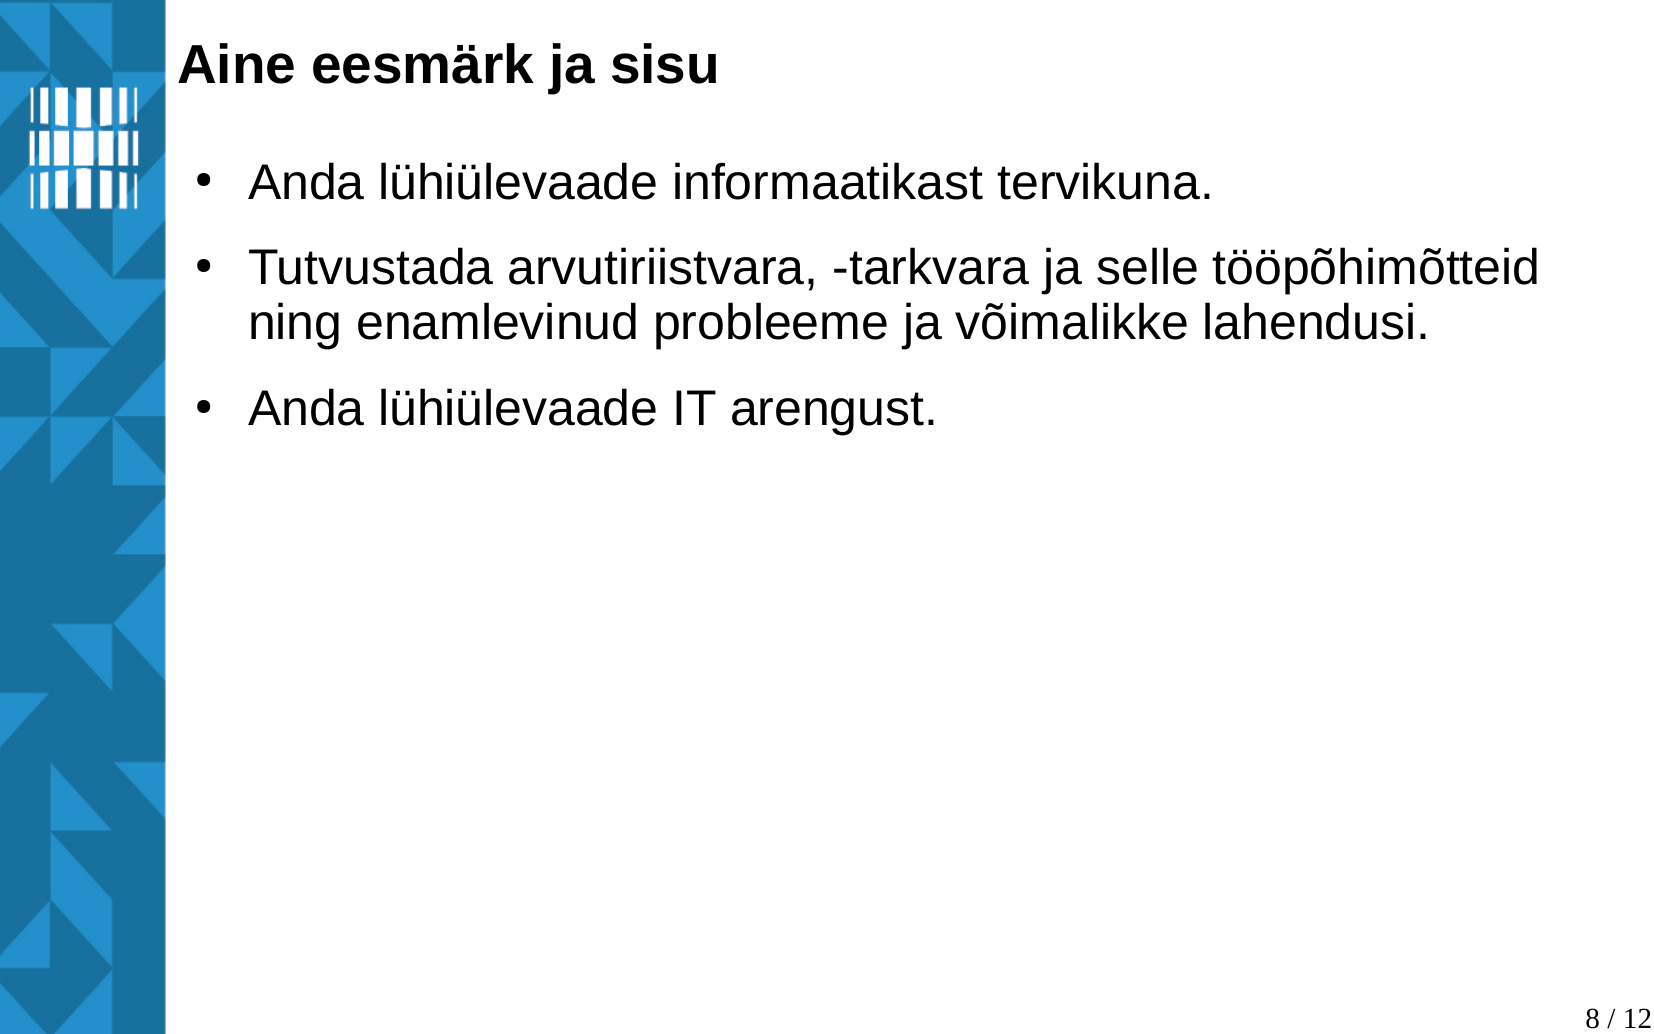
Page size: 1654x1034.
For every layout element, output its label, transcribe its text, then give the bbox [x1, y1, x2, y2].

title Aine eesmärk ja sisu [177, 13, 1595, 117]
list Anda lühiülevaade informaatikast tervikuna. Tutvustada arvutiriistvara, -tarkvara ja selle tööpõhimõtteid ning enamlevinud probleeme ja võimalikke lahendusi. Anda lühiülevaade IT arengust. [177, 153, 1630, 1004]
